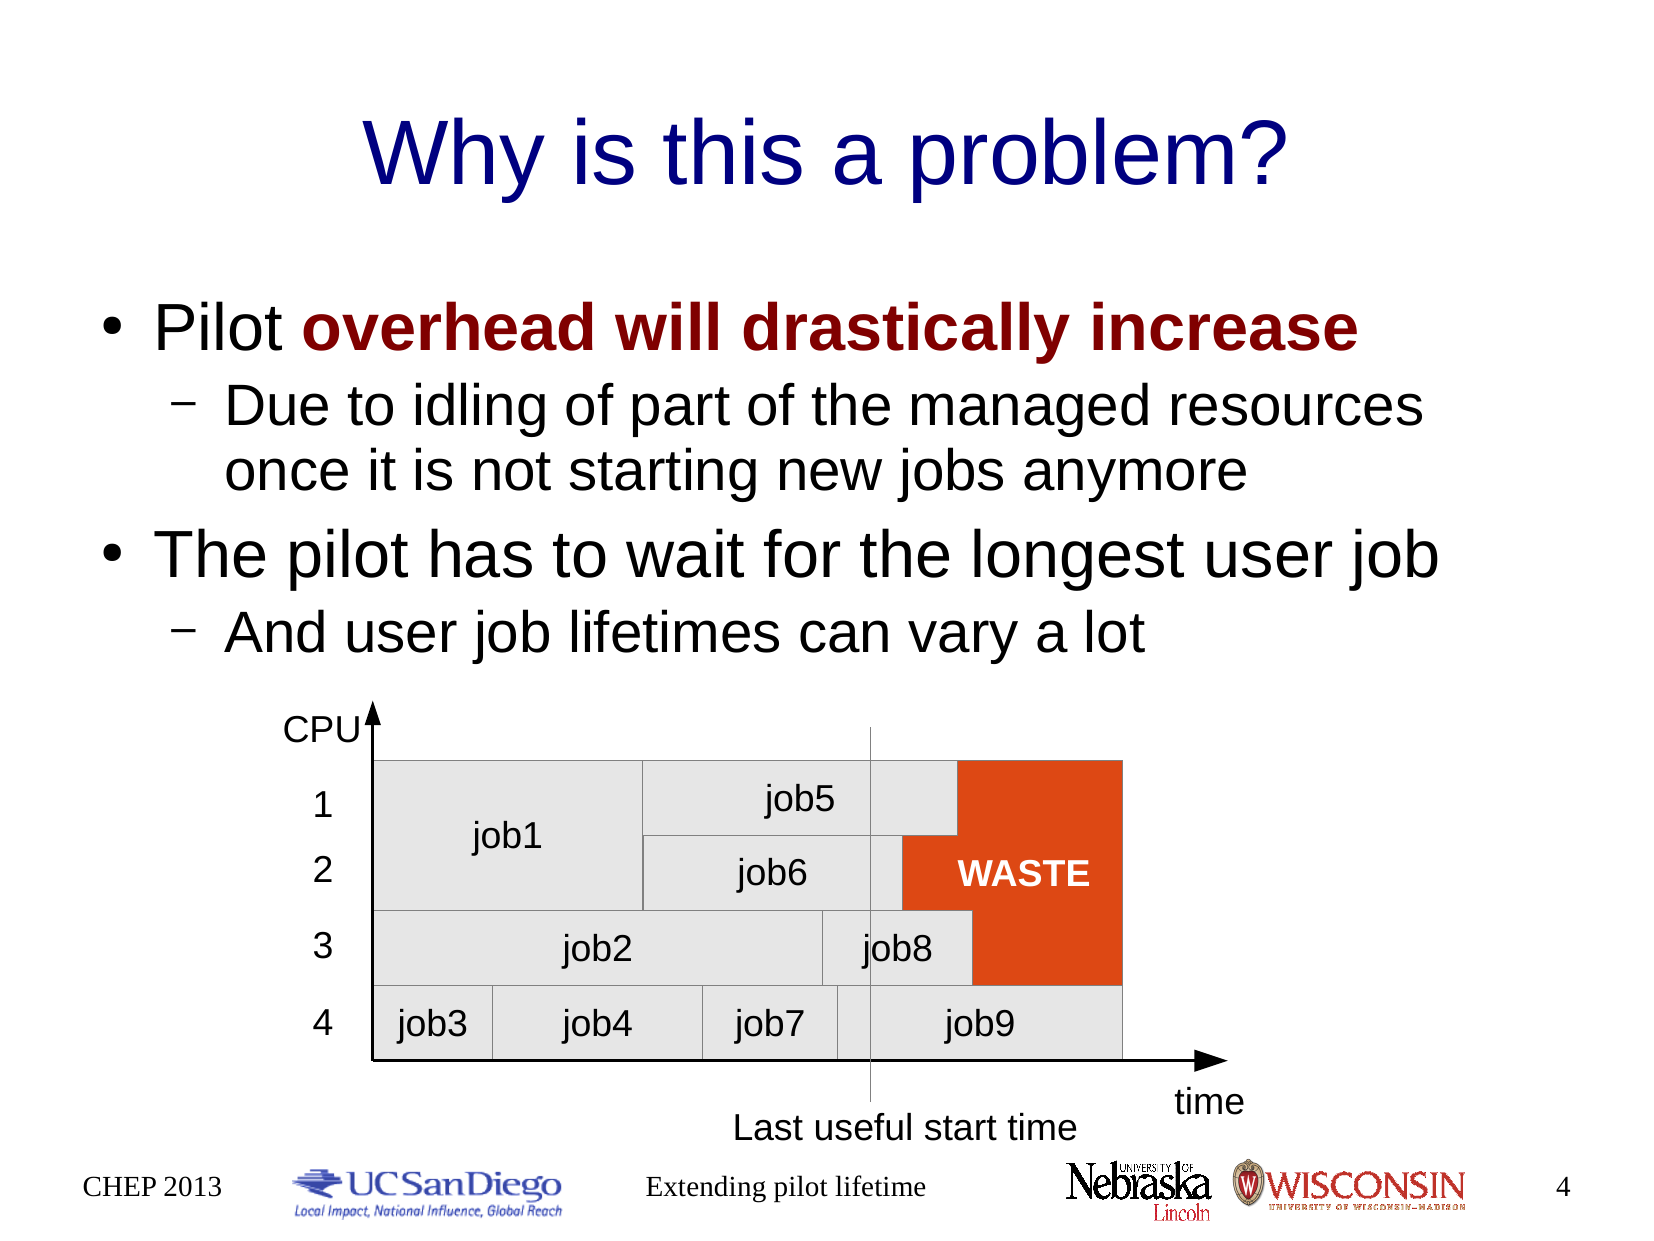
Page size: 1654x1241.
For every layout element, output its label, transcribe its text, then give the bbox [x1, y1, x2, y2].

text_box time [1159, 1072, 1261, 1130]
text_box job6 [643, 835, 870, 911]
text_box job2 [374, 911, 822, 986]
text_box 4 [297, 994, 349, 1052]
picture [292, 1169, 563, 1220]
text_box job1 [374, 760, 643, 911]
text_box job7 [702, 985, 837, 1059]
text_box job9 [871, 985, 1123, 1059]
text_box job5 [871, 760, 958, 836]
text_box job9 [837, 985, 870, 1059]
picture [1066, 1160, 1212, 1221]
text_box job5 [642, 760, 870, 836]
text_box job8 [871, 910, 973, 985]
text_box job8 [822, 910, 870, 985]
text_box 2 [297, 840, 349, 898]
text_box job6 [871, 835, 903, 910]
title Why is this a problem? [82, 49, 1571, 257]
text_box WASTE [942, 844, 1106, 902]
text_box CPU [267, 700, 377, 758]
text_box 3 [297, 917, 349, 975]
text_box job4 [492, 985, 702, 1059]
text_box Last useful start time [717, 1098, 1094, 1156]
picture [1232, 1158, 1465, 1210]
text_box 1 [297, 775, 349, 833]
text_box job3 [374, 986, 492, 1059]
list Pilot overhead will drastically increase Due to idling of part of the managed resources once it is not starting new jobs anymore The pilot has to wait for the longest user job And user job lifetimes can vary a lot [82, 290, 1538, 1010]
